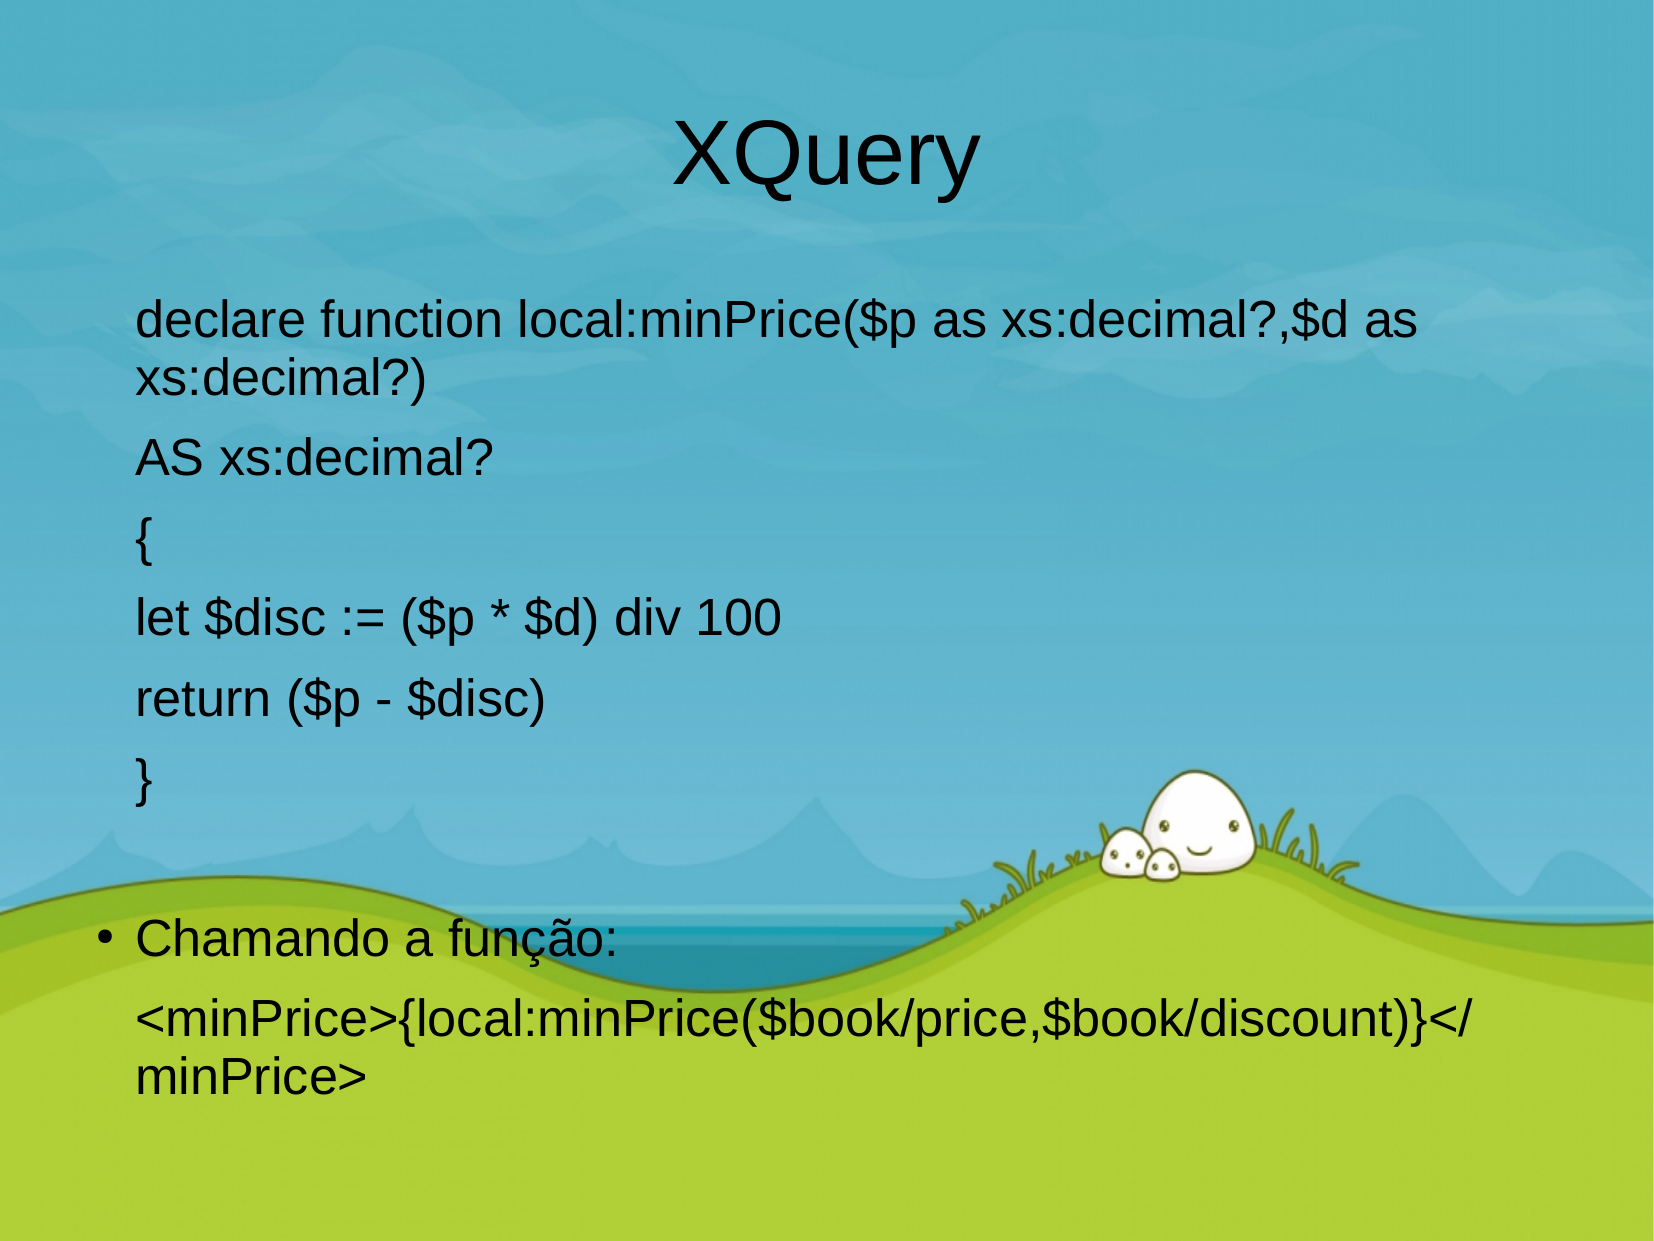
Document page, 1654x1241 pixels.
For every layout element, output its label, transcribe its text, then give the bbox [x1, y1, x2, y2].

title XQuery [82, 49, 1571, 257]
list declare function local:minPrice($p as xs:decimal?,$d as xs:decimal?) AS xs:decimal? { let $disc := ($p * $d) div 100 return ($p - $disc) } Chamando a função: <minPrice>{local:minPrice($book/price,$book/discount)}</minPrice> [82, 290, 1571, 1109]
picture [0, 0, 1654, 1241]
